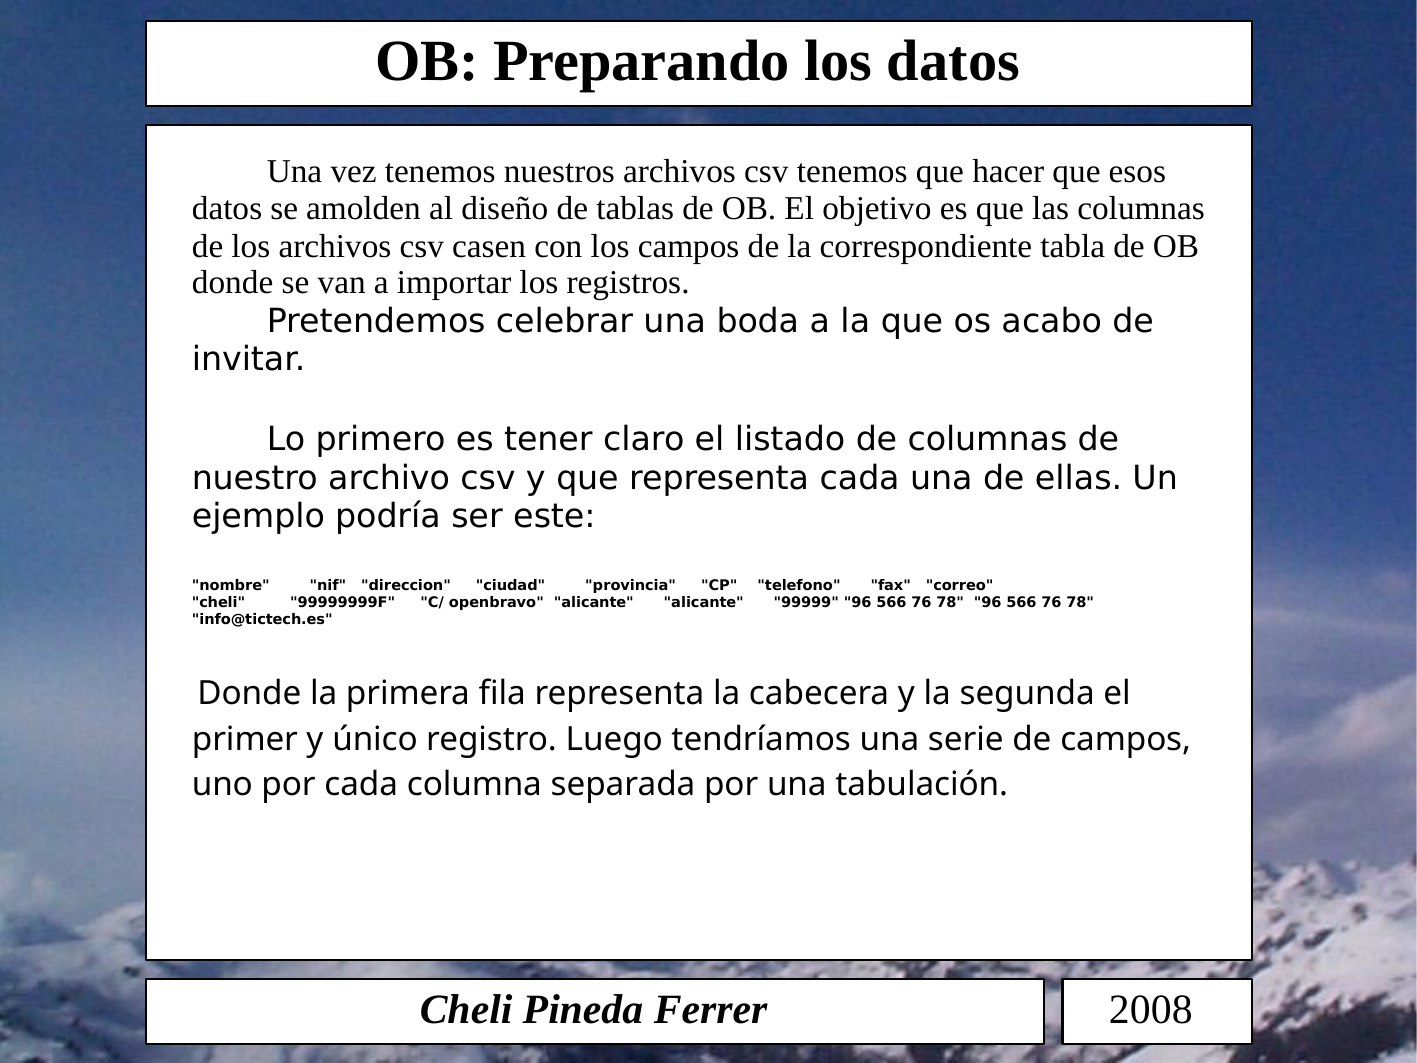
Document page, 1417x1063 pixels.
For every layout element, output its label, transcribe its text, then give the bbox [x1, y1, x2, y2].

text_box [145, 125, 1253, 961]
picture [0, 0, 1417, 1063]
text_box OB: Preparando los datos [166, 20, 1230, 105]
text_box 2008 [1062, 979, 1251, 1046]
text_box Una vez tenemos nuestros archivos csv tenemos que hacer que esos datos se amolden al diseño de tablas de OB. El objetivo es que las columnas de los archivos csv casen con los campos de la correspondiente tabla de OB donde se van a importar los registros. Pretendemos celebrar una boda a la que os acabo de invitar. Lo primero es tener claro el listado de columnas de nuestro archivo csv y que representa cada una de ellas. Un ejemplo podría ser este: "nombre" "nif" "direccion" "ciudad" "provincia" "CP" "telefono" "fax" "correo" "cheli" "99999999F" "C/ openbravo" "alicante" "alicante" "99999" "96 566 76 78" "96 566 76 78" "info@tictech.es" Donde la primera fila representa la cabecera y la segunda el primer y único registro. Luego tendríamos una serie de campos, uno por cada columna separada por una tabulación. [177, 145, 1242, 857]
text_box Cheli Pineda Ferrer [145, 979, 1042, 1046]
text_box [145, 20, 1253, 107]
